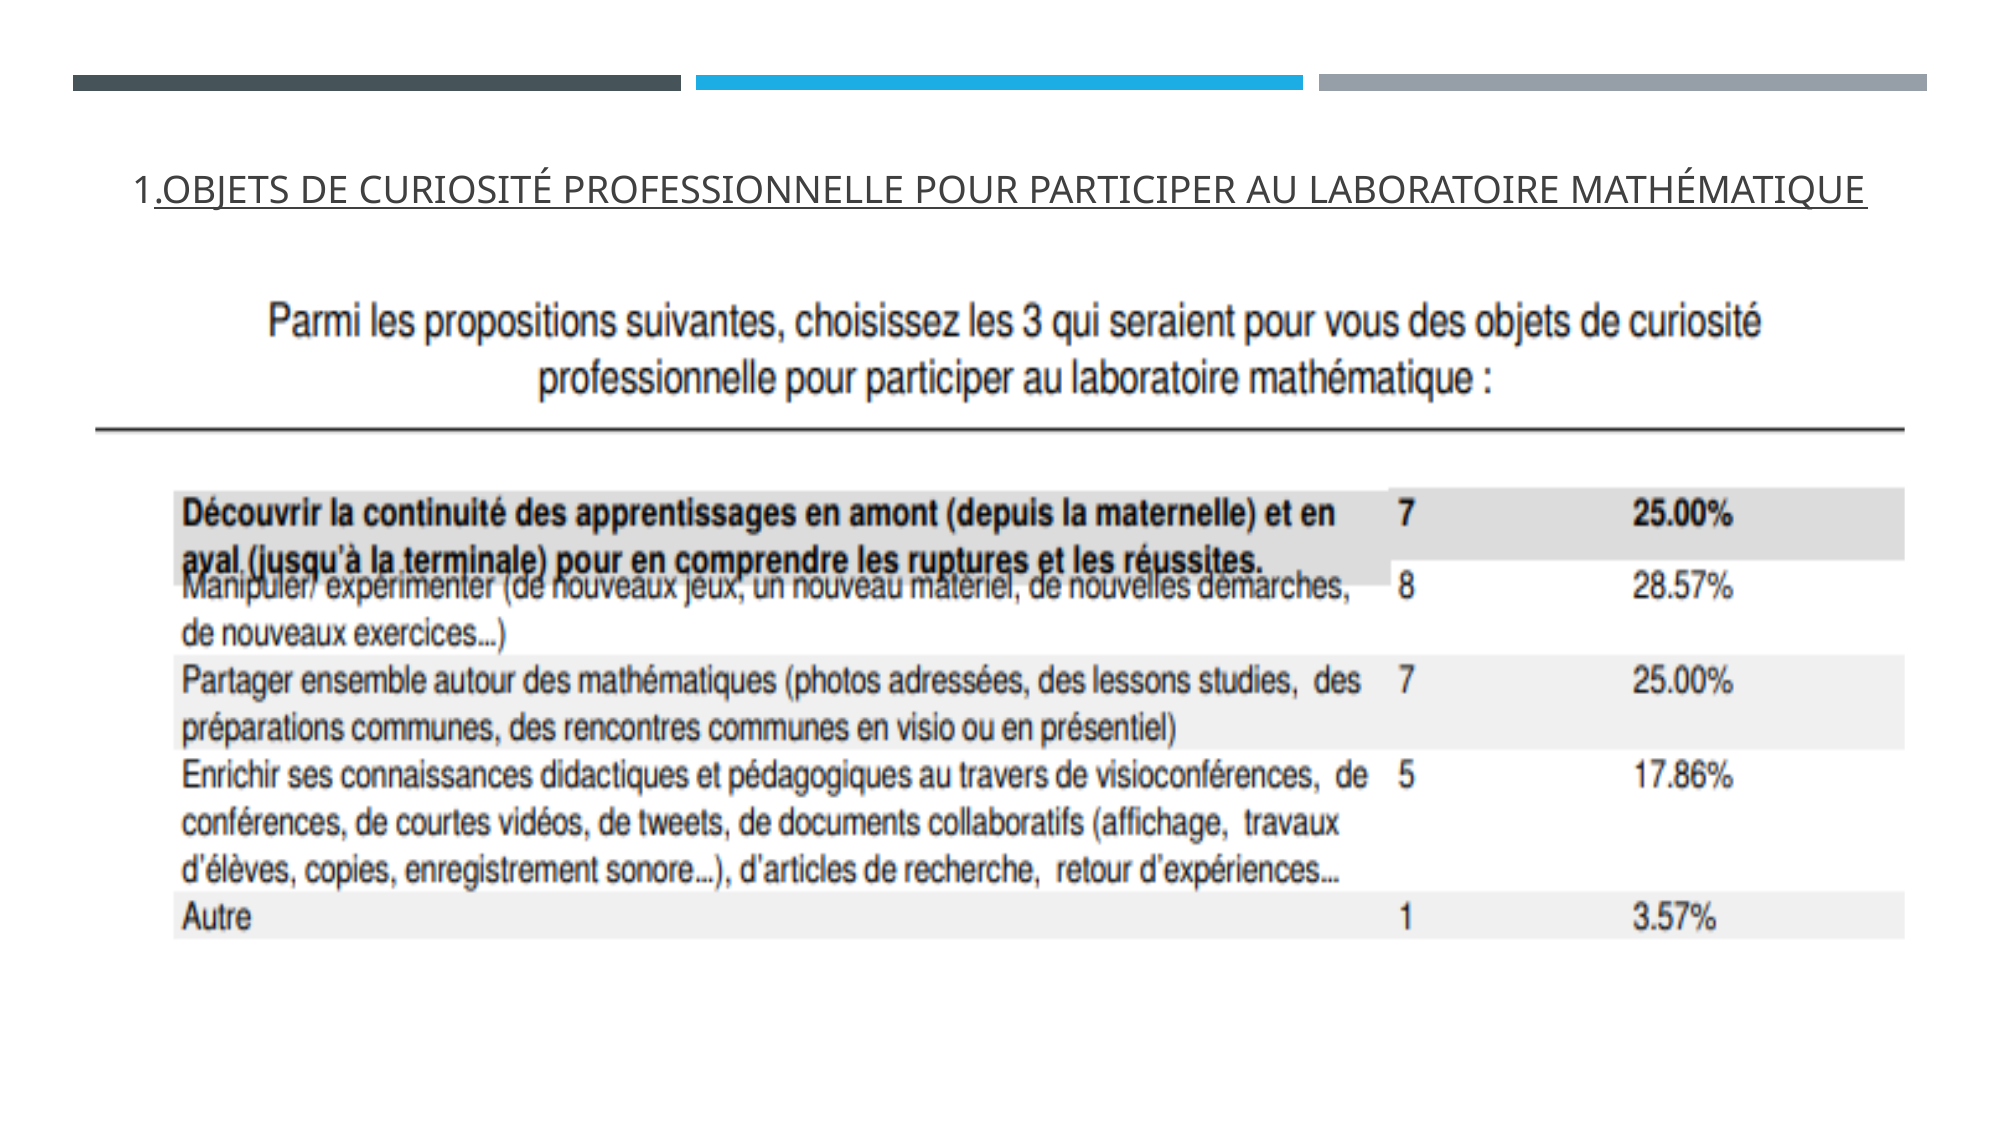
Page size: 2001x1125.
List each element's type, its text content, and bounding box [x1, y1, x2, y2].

text_box [95, 250, 1905, 980]
title 1.Objets de curiosité professionnelle pour participer au laboratoire mathématique [95, 115, 1905, 219]
